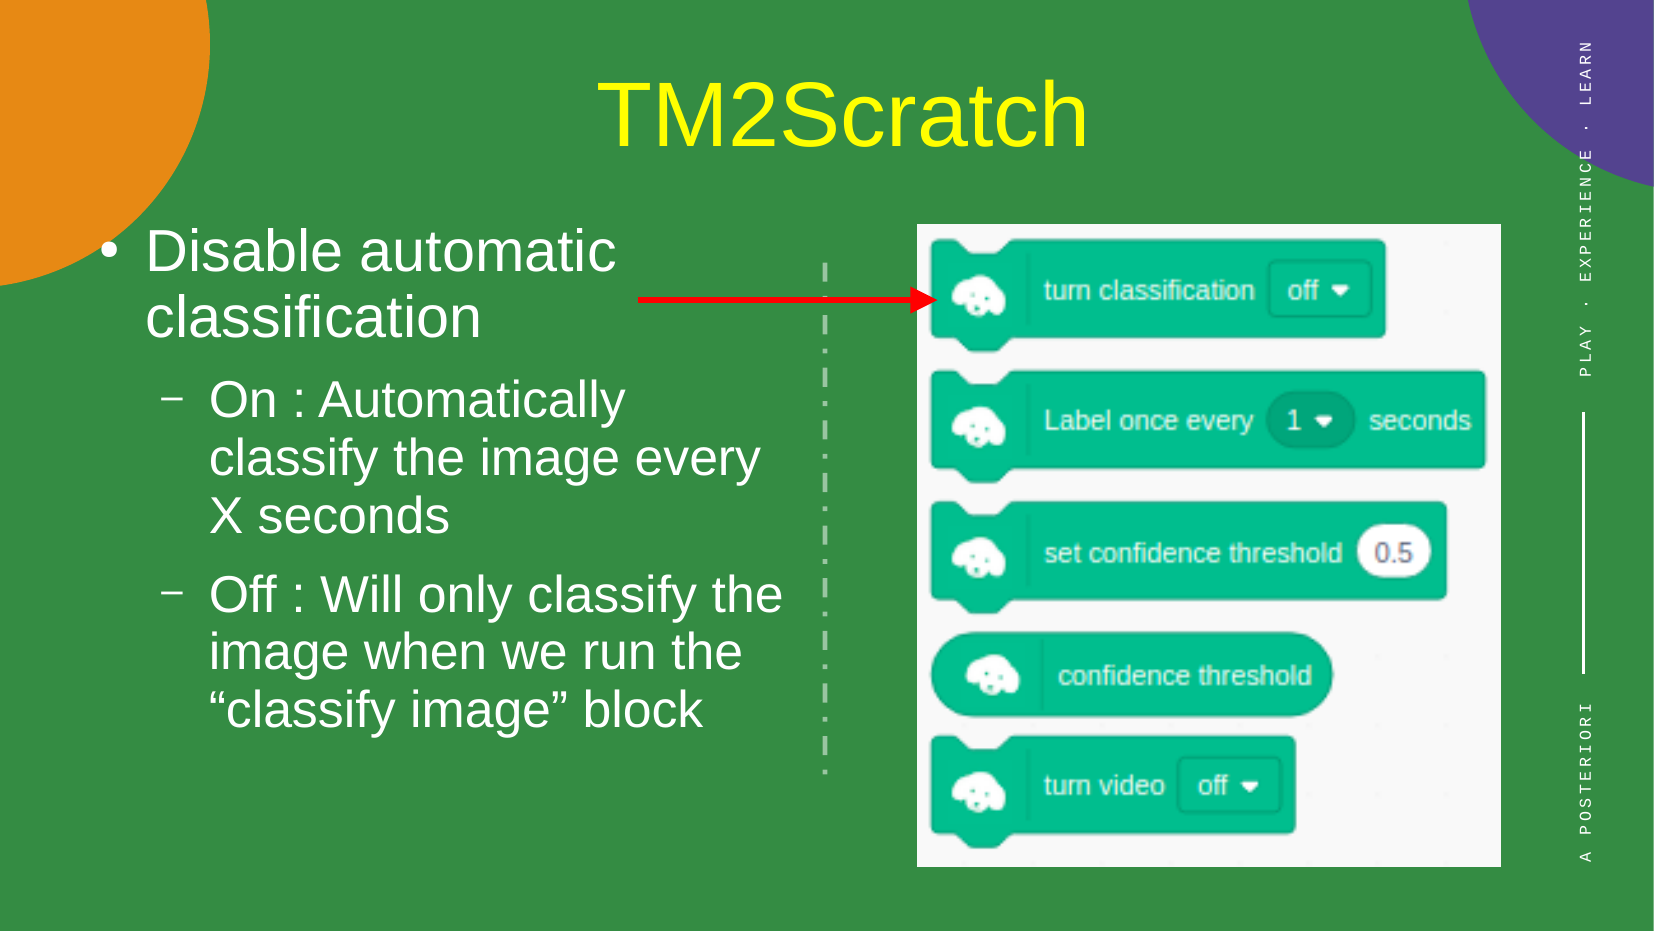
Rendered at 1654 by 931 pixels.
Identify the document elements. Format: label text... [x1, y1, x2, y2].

picture [917, 224, 1501, 867]
title TM2Scratch [187, 37, 1501, 193]
list Disable automatic classification On : Automatically classify the image every X seconds Off : Will only classify the image when we run the “classify image” block [82, 217, 788, 758]
